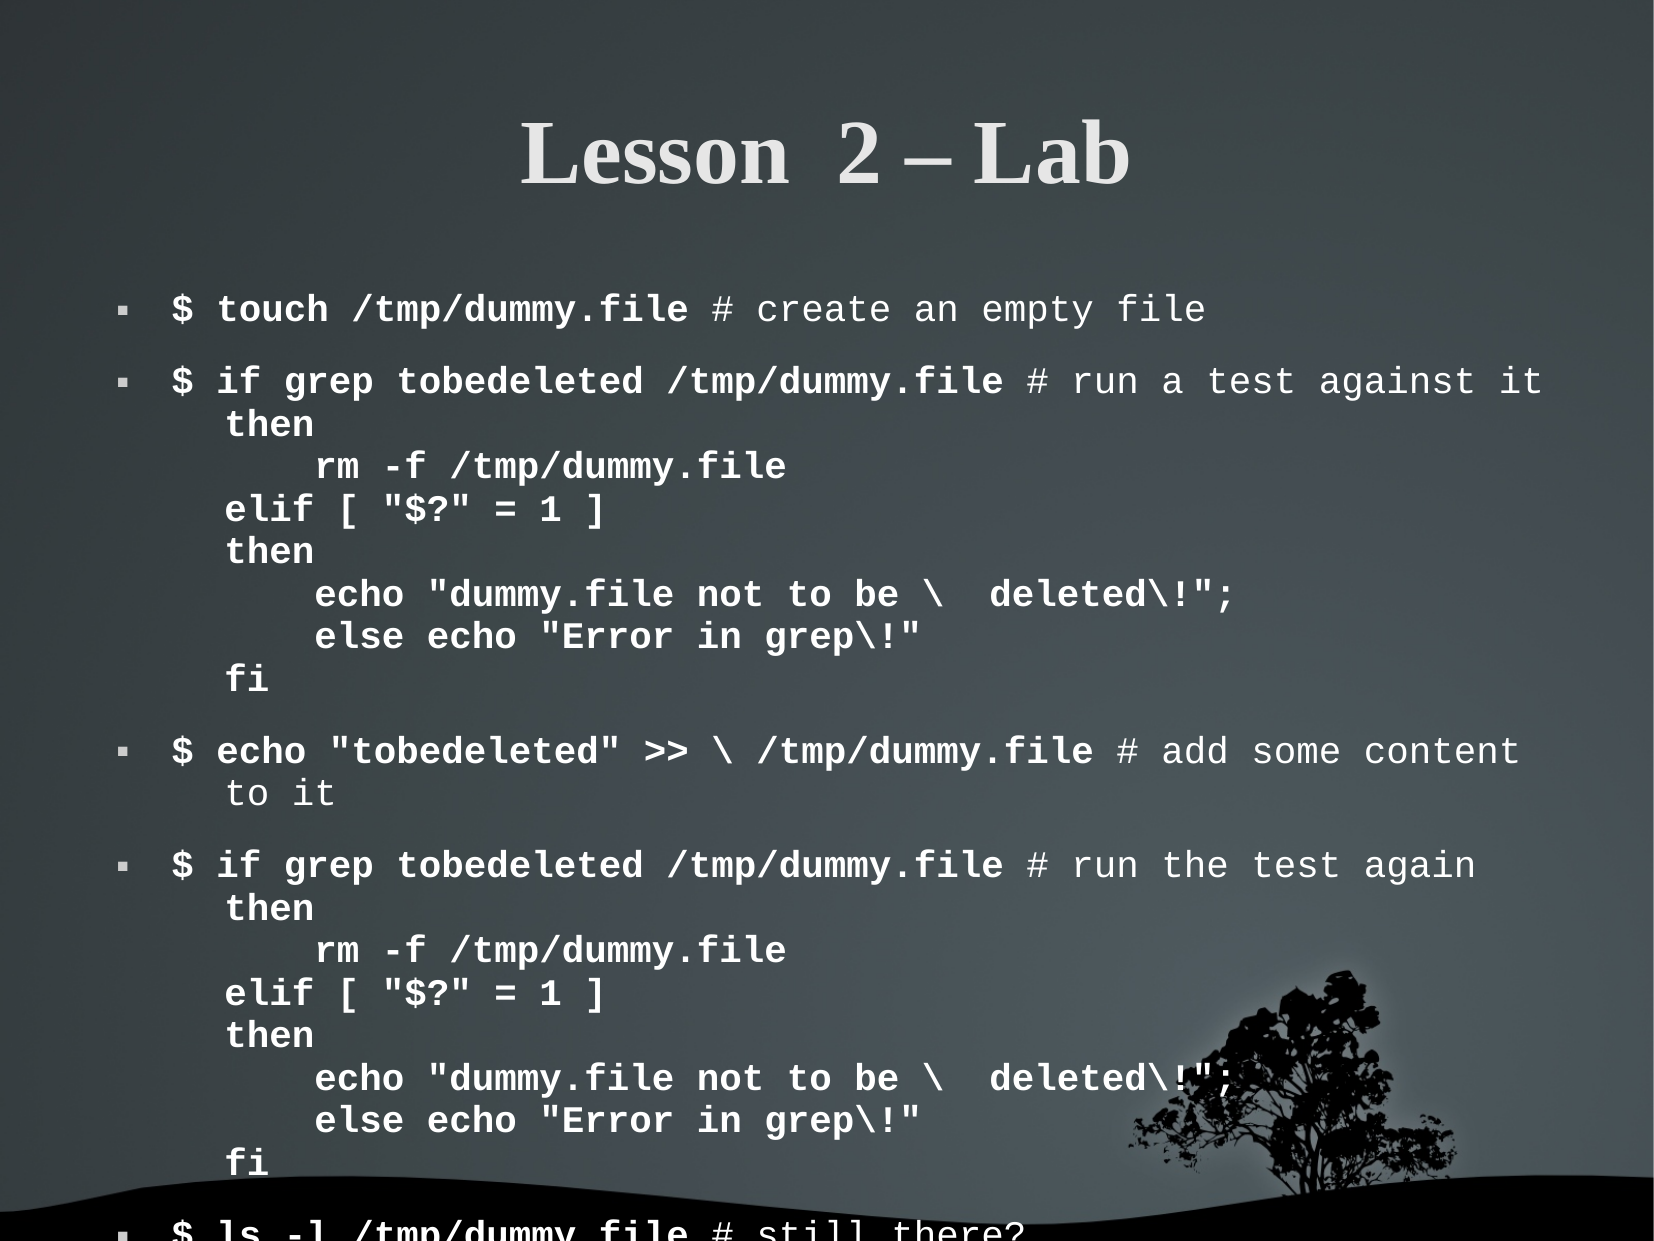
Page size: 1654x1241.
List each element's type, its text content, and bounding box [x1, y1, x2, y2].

picture [0, 0, 1654, 1241]
picture [544, 1230, 548, 1241]
title Lesson 2 – Lab [82, 49, 1571, 257]
picture [920, 1229, 929, 1241]
picture [521, 1230, 525, 1241]
picture [673, 1230, 682, 1235]
picture [987, 1229, 998, 1235]
picture [942, 1229, 953, 1235]
picture [426, 1230, 433, 1241]
list $ touch /tmp/dummy.file # create an empty file $ if grep tobedeleted /tmp/dummy.file # run a test against it then rm -f /tmp/dummy.file elif [ "$?" = 1 ] then echo "dummy.file not to be \ deleted\!"; else echo "Error in grep\!" fi $ echo "tobedeleted" >> \ /tmp/dummy.file # add some content to it $ if grep tobedeleted /tmp/dummy.file # run the test again then rm -f /tmp/dummy.file elif [ "$?" = 1 ] then echo "dummy.file not to be \ deleted\!"; else echo "Error in grep\!" fi $ ls -l /tmp/dummy.file # still there? [82, 290, 1571, 1109]
picture [470, 1230, 478, 1241]
picture [718, 1232, 726, 1238]
picture [409, 1230, 413, 1241]
